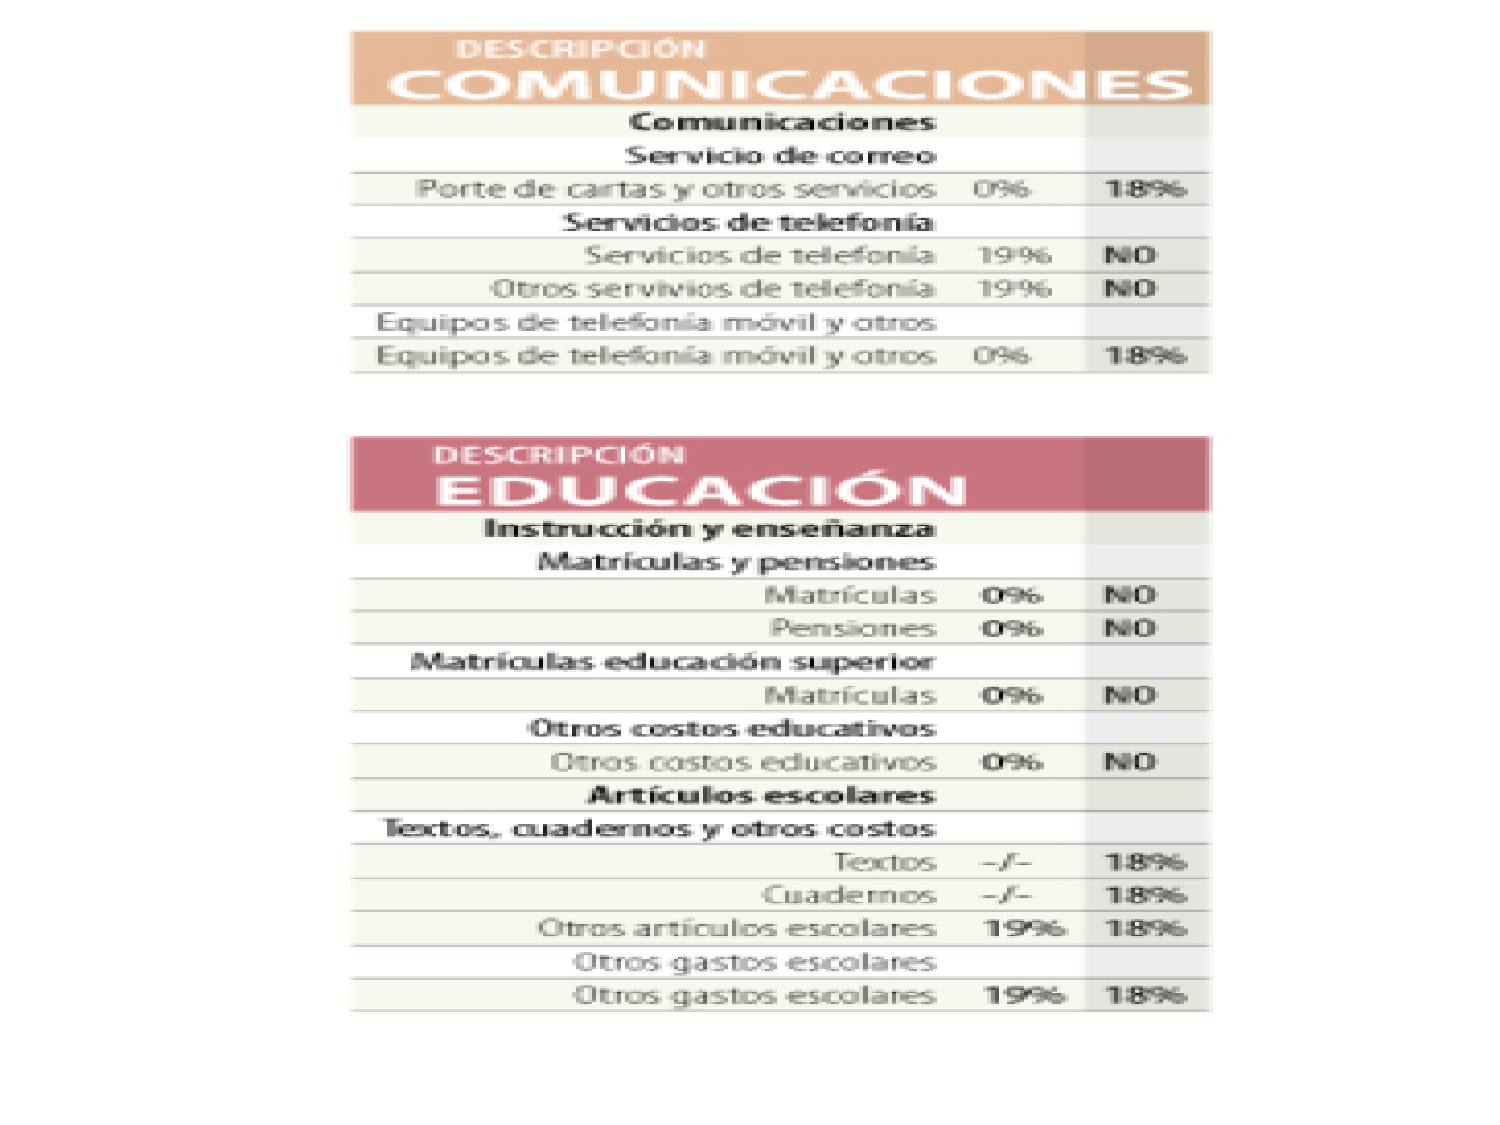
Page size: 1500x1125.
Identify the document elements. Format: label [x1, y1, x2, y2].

picture [342, 27, 1243, 1069]
